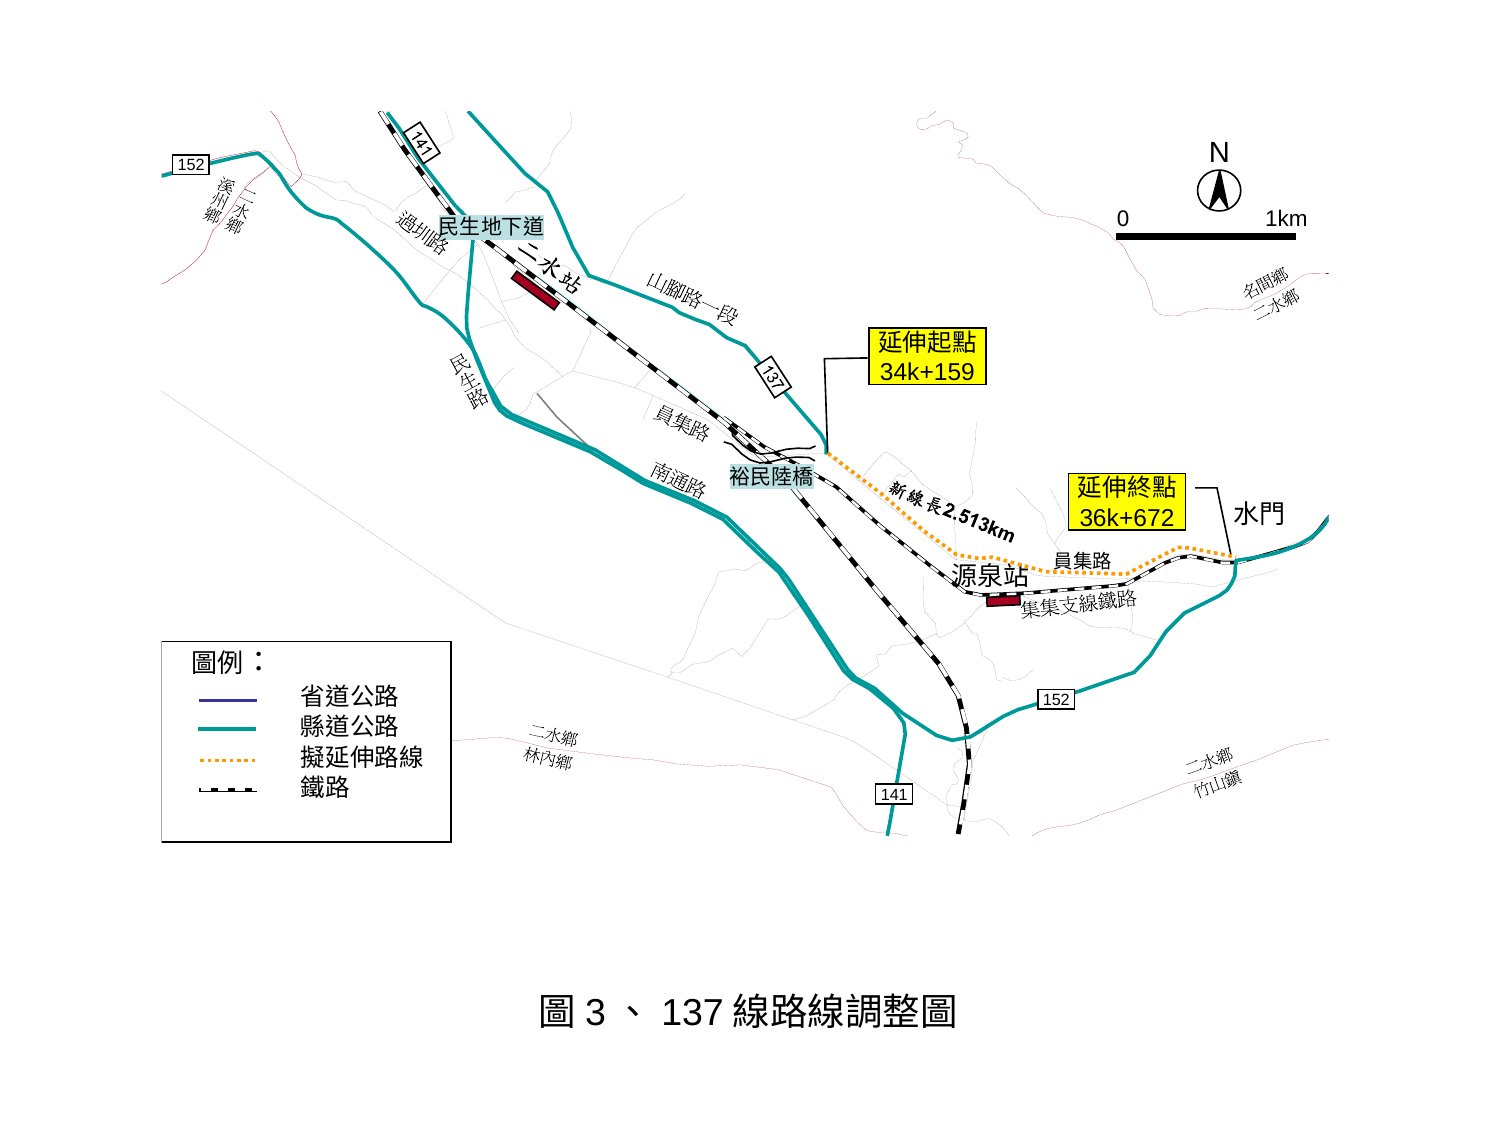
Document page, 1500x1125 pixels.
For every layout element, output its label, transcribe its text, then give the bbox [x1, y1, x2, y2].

text_box 圖3、137線路線調整圖 [523, 979, 981, 1041]
picture [114, 92, 1377, 1003]
